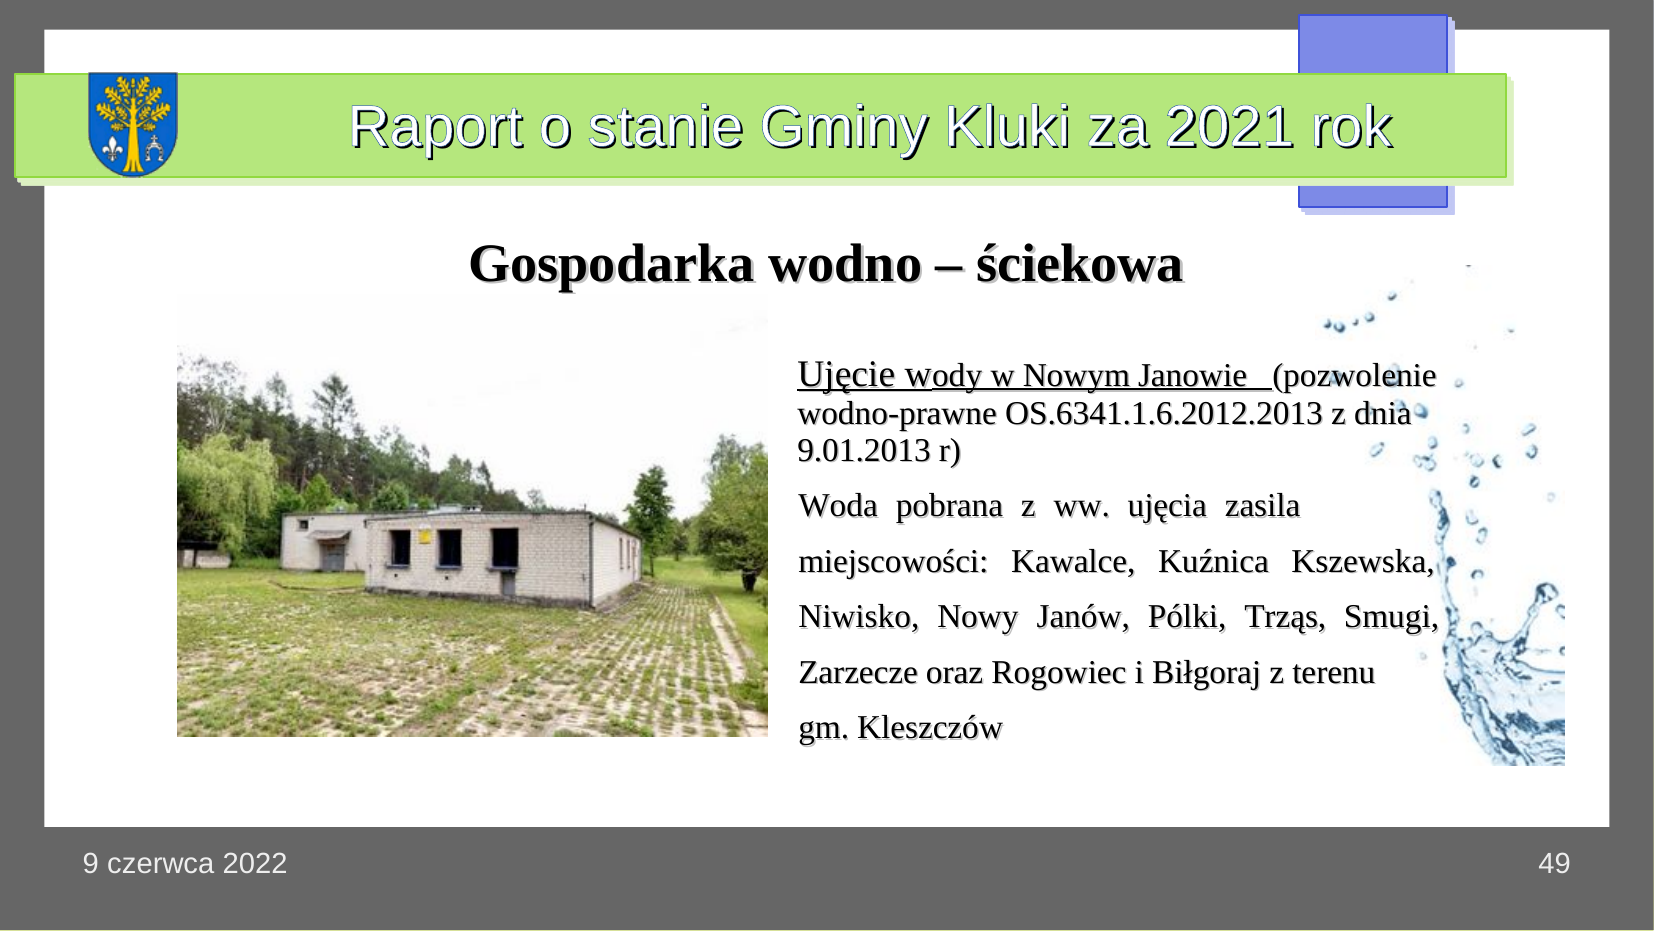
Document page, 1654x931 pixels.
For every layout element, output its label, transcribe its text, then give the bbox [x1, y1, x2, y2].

picture [1536, 265, 1565, 766]
title Raport o stanie Gminy Kluki za 2021 rok [242, 73, 1654, 178]
text_box Gospodarka wodno – ściekowa Ujęcie wody w Nowym Janowie (pozwolenie wodno-prawne OS.6341.1.6.2012.2013 z dnia 9.01.2013 r) Woda pobrana z ww. ujęcia zasila miejscowości: Kawalce, Kuźnica Kszewska, Niwisko, Nowy Janów, Pólki, Trząs, Smugi, Zarzecze oraz Rogowiec i Biłgoraj z terenu gm. Kleszczów [118, 236, 1536, 768]
picture [88, 72, 178, 178]
picture [177, 294, 768, 737]
